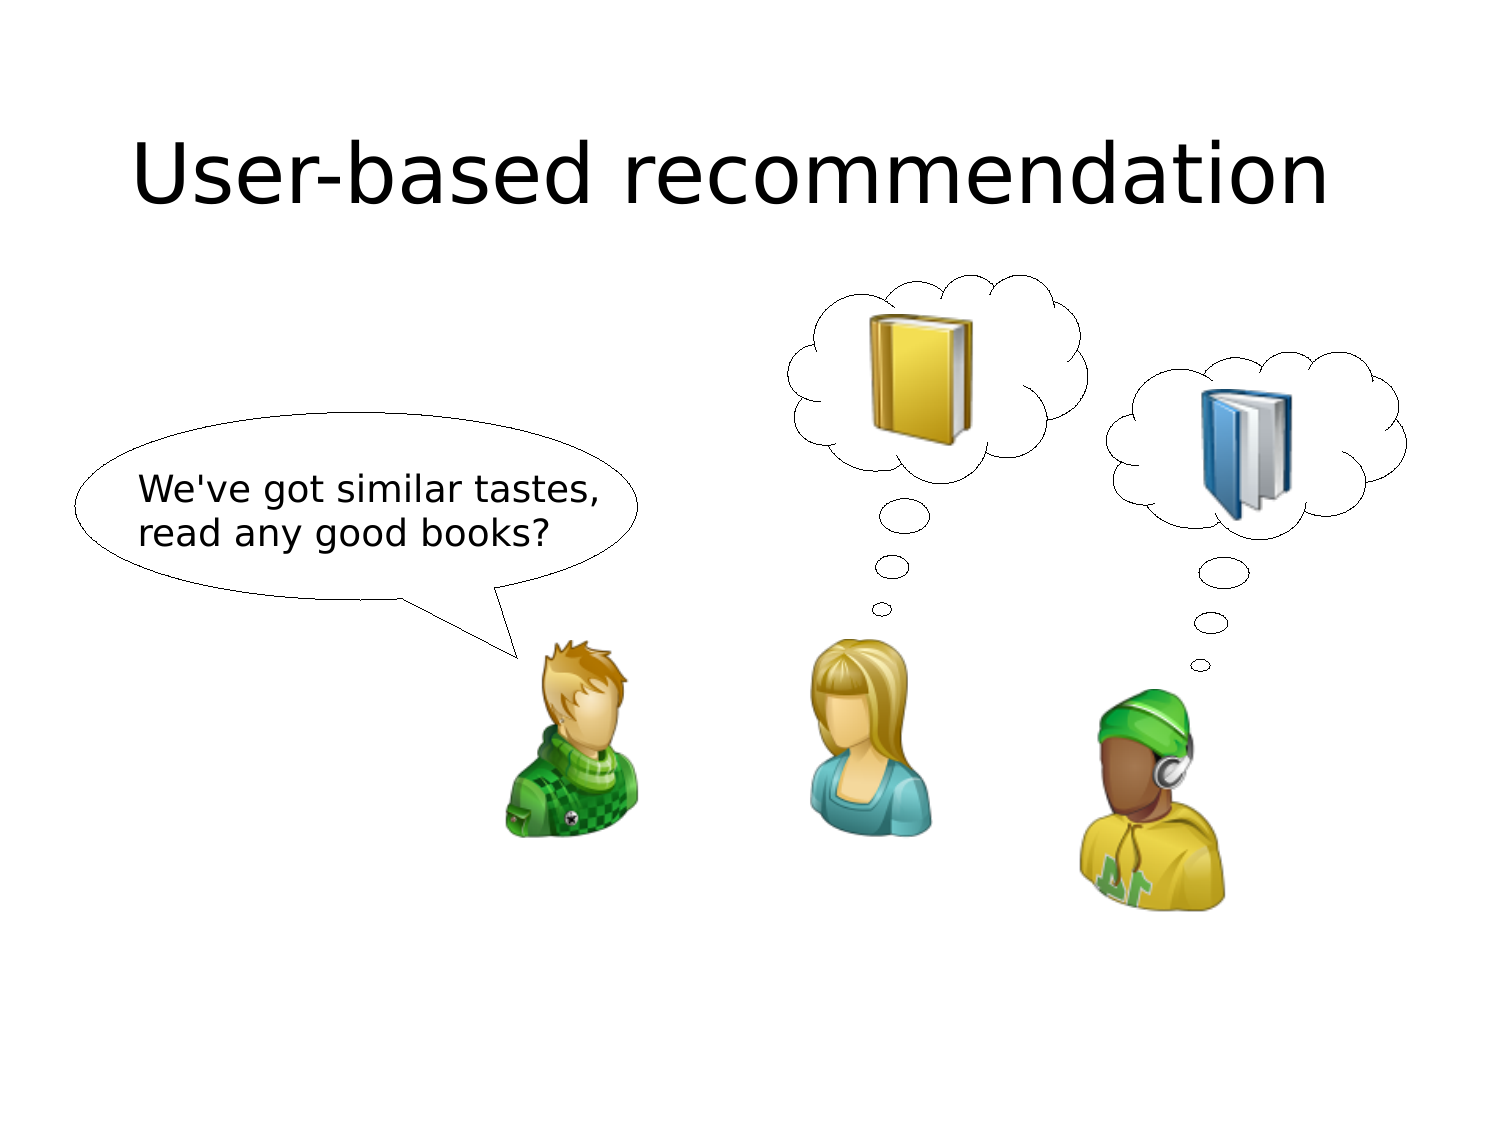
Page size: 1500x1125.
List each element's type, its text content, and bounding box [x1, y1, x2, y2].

text_box [1190, 659, 1211, 672]
picture [1299, 512, 1332, 523]
picture [787, 639, 988, 840]
text_box [872, 602, 892, 617]
picture [1031, 689, 1257, 915]
text_box [1198, 557, 1250, 589]
picture [456, 640, 657, 841]
text_box [787, 275, 1088, 484]
text_box [1194, 612, 1228, 634]
text_box [879, 498, 930, 534]
text_box [74, 412, 638, 659]
text_box [875, 555, 909, 579]
text_box [1106, 352, 1407, 540]
text_box User-based recommendation [115, 119, 1348, 231]
